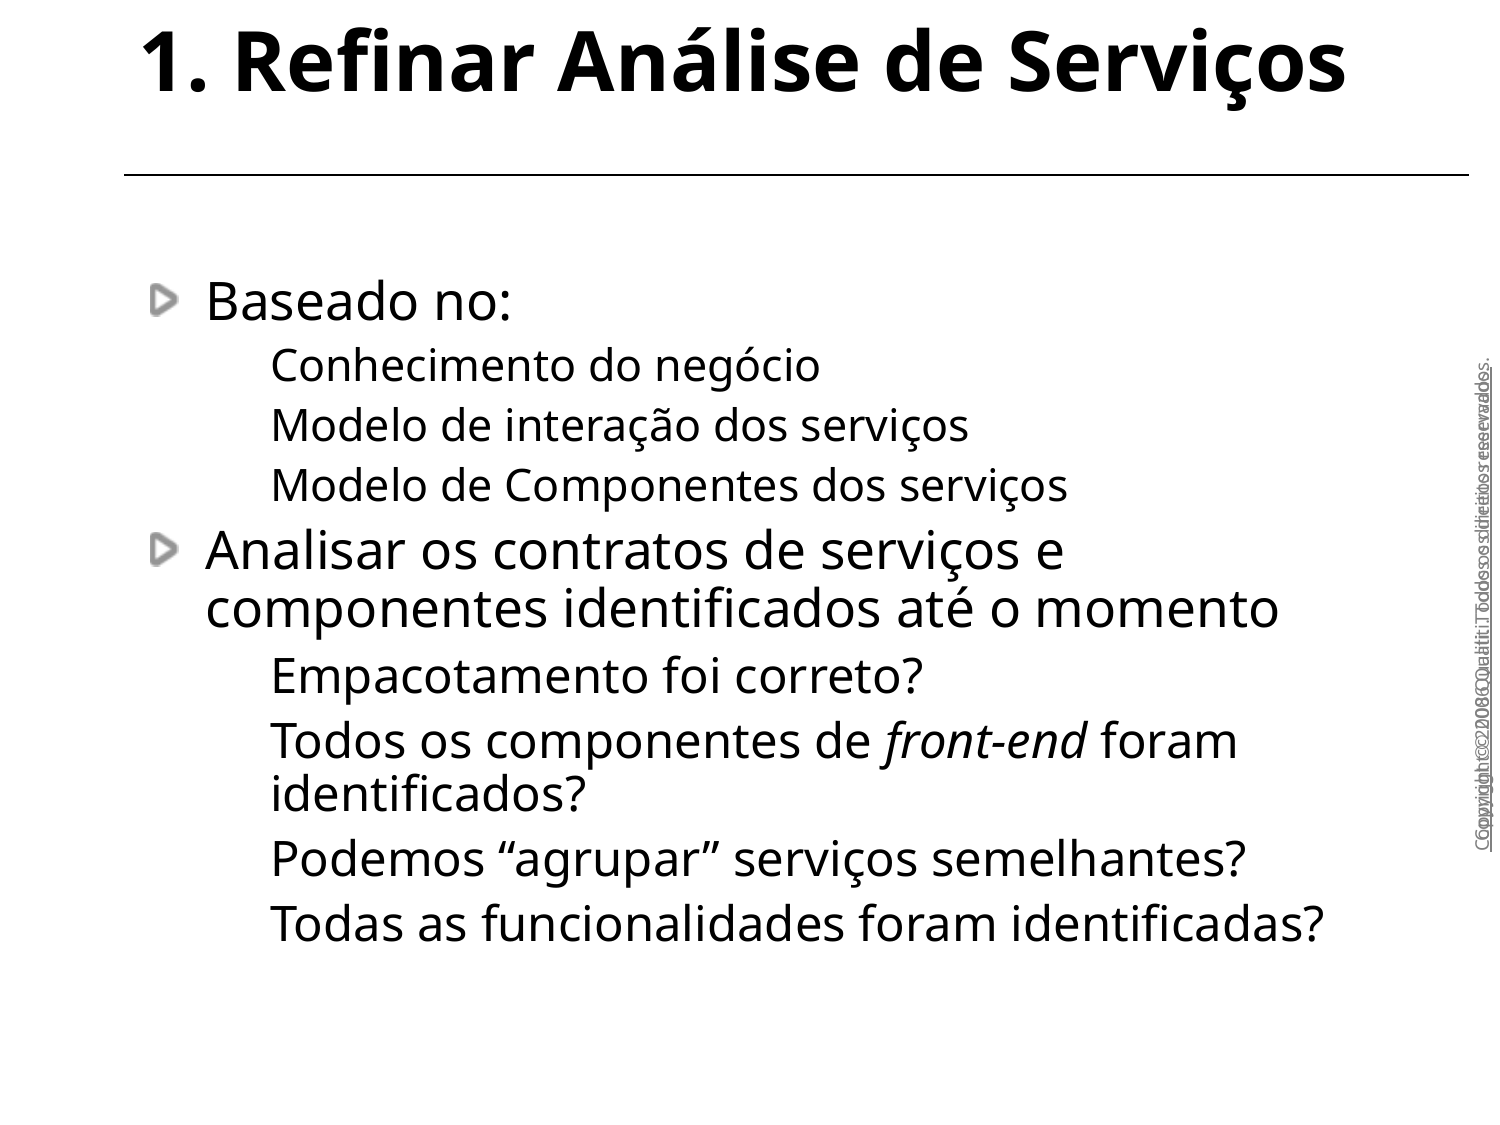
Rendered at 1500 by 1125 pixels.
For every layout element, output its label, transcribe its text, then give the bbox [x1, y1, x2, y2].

list Baseado no: Conhecimento do negócio Modelo de interação dos serviços Modelo de Componentes dos serviços Analisar os contratos de serviços e componentes identificados até o momento Empacotamento foi correto? Todos os componentes de front-end foram identificados? Podemos “agrupar” serviços semelhantes? Todas as funcionalidades foram identificadas? [135, 267, 1365, 1012]
title 1. Refinar Análise de Serviços [123, 20, 1399, 208]
